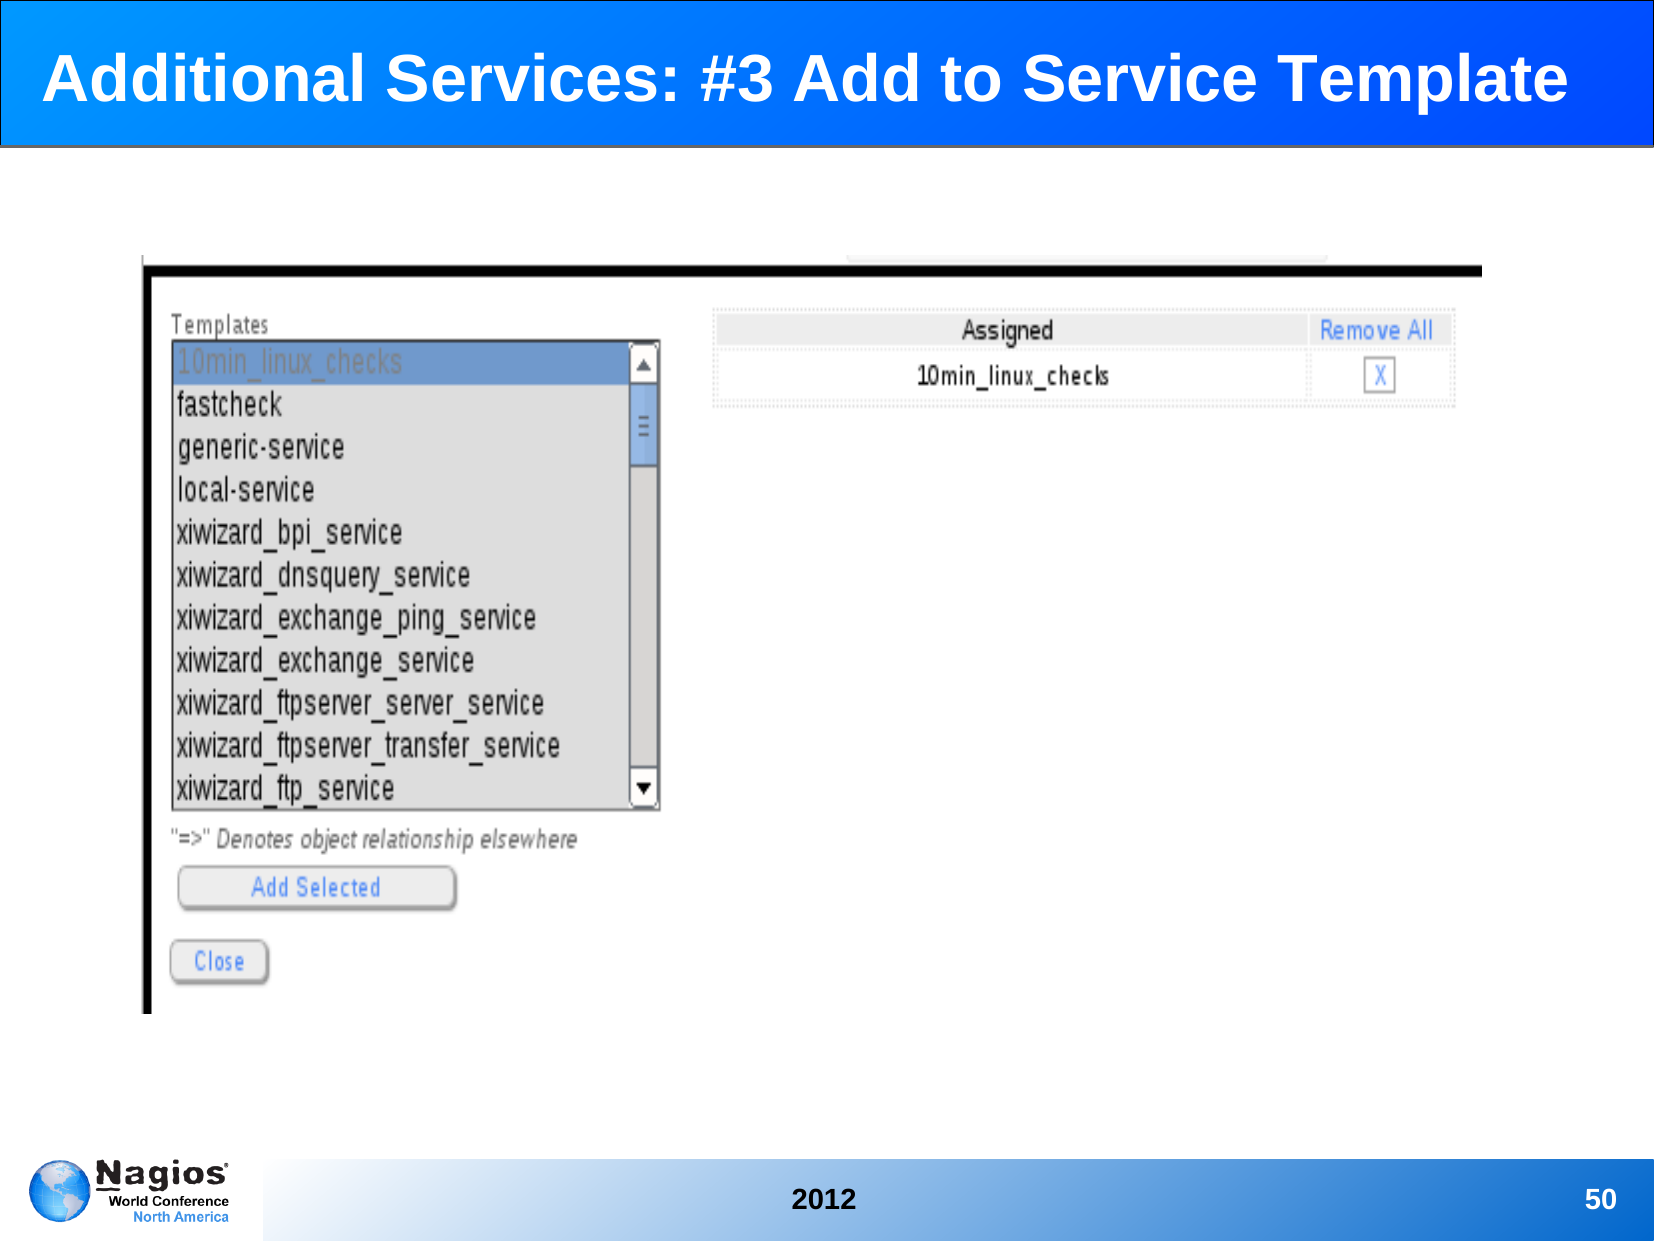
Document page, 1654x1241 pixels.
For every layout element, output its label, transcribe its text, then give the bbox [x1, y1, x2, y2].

picture [134, 255, 1482, 1014]
picture [29, 1159, 229, 1235]
title Additional Services: #3 Add to Service Template [41, 36, 1628, 120]
